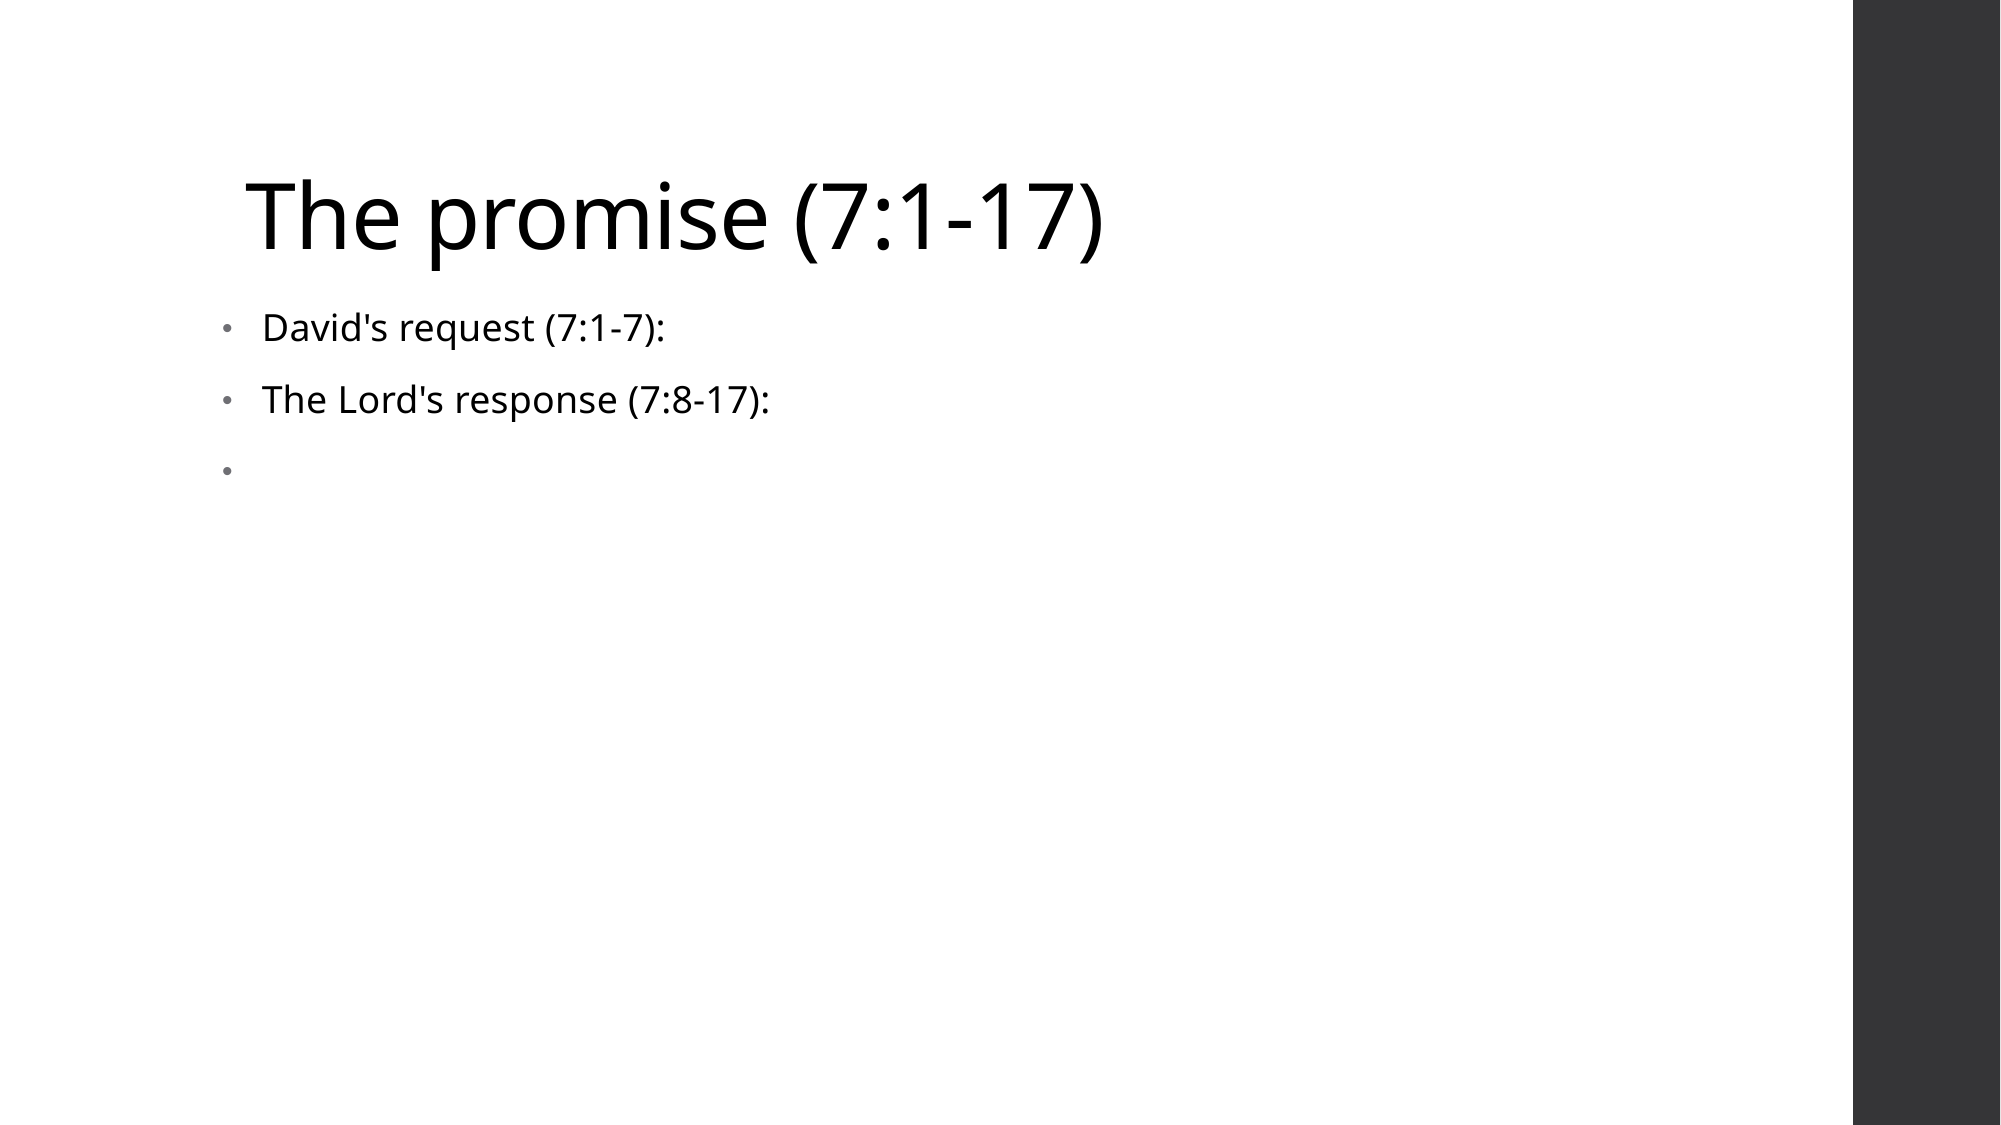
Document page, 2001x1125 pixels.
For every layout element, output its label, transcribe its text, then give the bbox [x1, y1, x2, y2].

list David's request (7:1-7): The Lord's response (7:8-17): [206, 299, 1617, 1014]
title The promise (7:1-17) [206, 60, 1797, 278]
